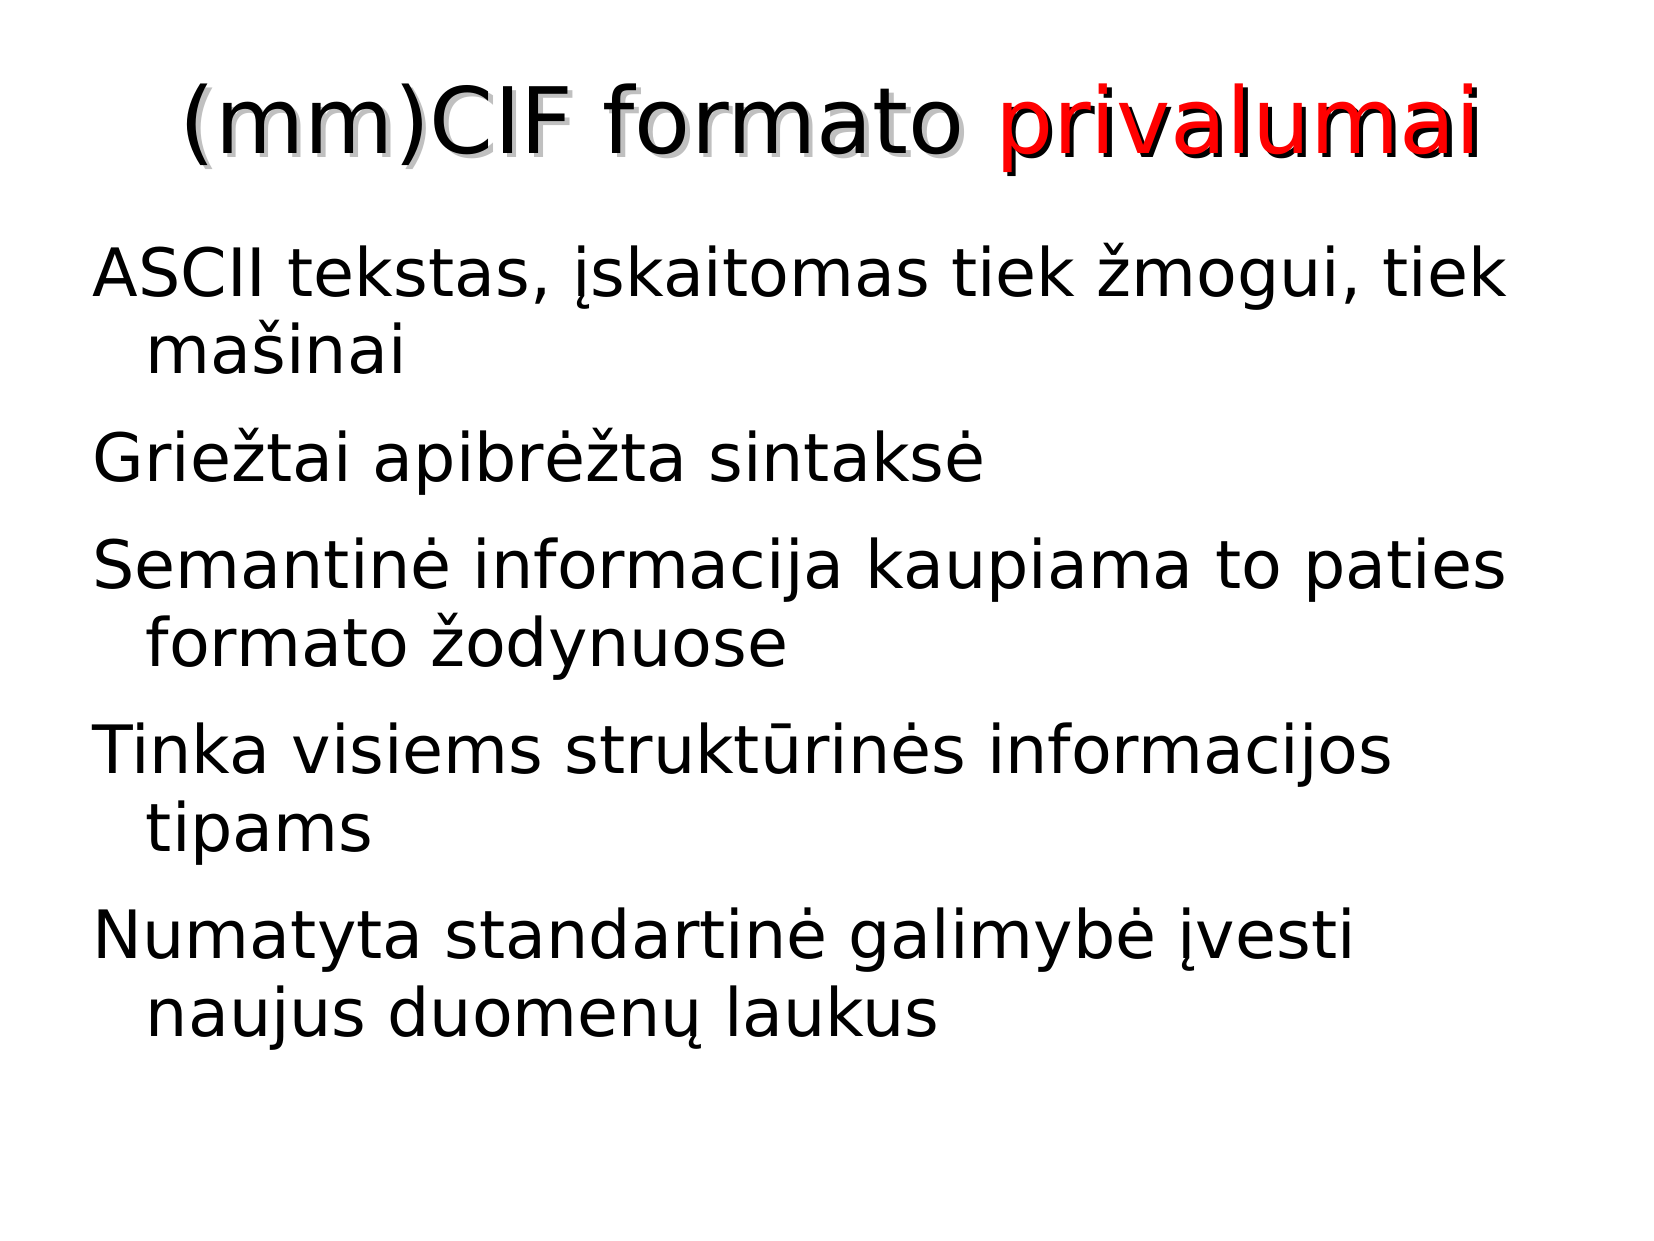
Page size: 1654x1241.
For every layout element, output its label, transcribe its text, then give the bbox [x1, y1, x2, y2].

list ASCII tekstas, įskaitomas tiek žmogui, tiek mašinai Griežtai apibrėžta sintaksė Semantinė informacija kaupiama to paties formato žodynuose Tinka visiems struktūrinės informacijos tipams Numatyta standartinė galimybė įvesti naujus duomenų laukus [75, 233, 1564, 1052]
title (mm)CIF formato privalumai [86, 17, 1576, 226]
